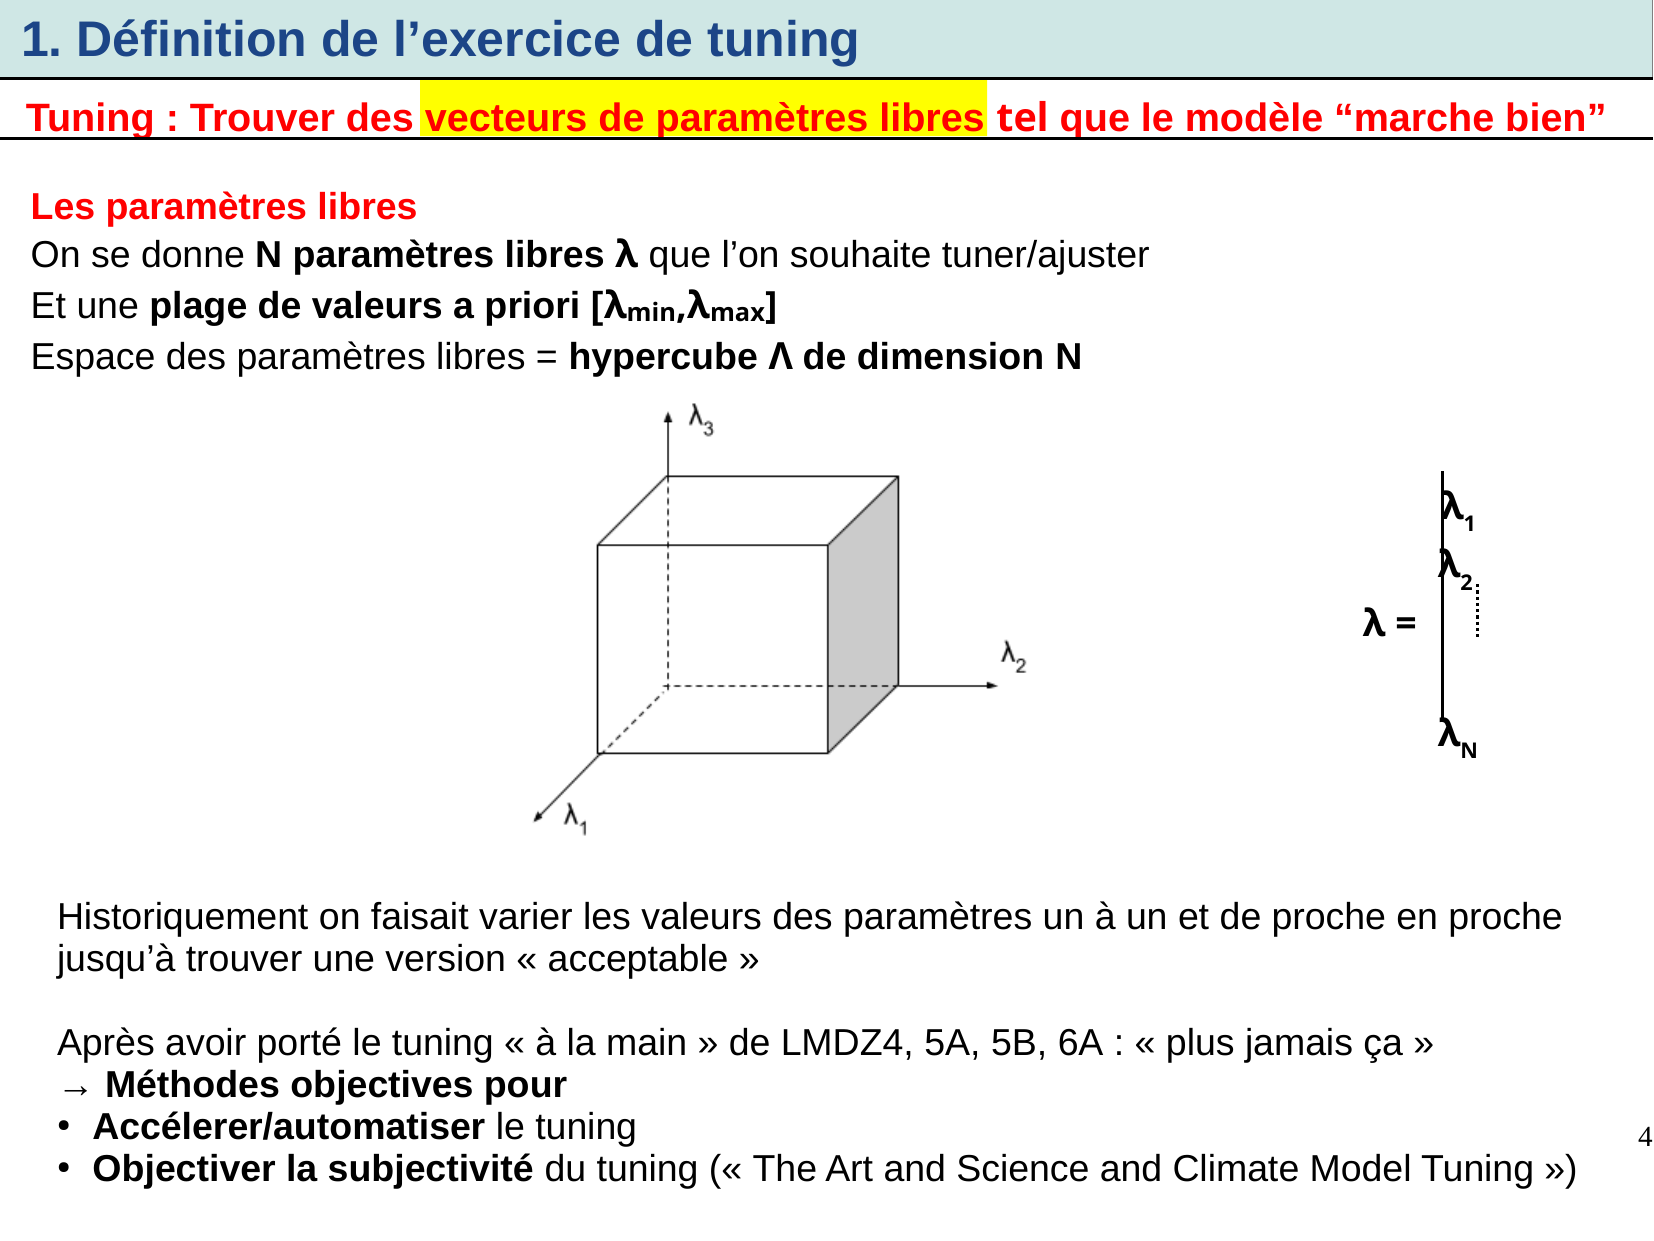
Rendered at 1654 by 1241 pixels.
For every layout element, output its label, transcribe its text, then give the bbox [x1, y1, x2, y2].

text_box λ1 λ2 λ = λN [1347, 471, 1441, 709]
text_box [0, 0, 1653, 77]
text_box λ1 λ2 λ = λN [1444, 471, 1513, 709]
text_box Les paramètres libres On se donne N paramètres libres λ que l’on souhaite tuner/ajuster Et une plage de valeurs a priori [λmin,λmax] Espace des paramètres libres = hypercube Λ de dimension N [15, 178, 1508, 447]
text_box 1. Définition de l’exercice de tuning [6, 3, 876, 75]
text_box Tuning : Trouver des vecteurs de paramètres libres tel que le modèle “marche bien” [11, 82, 1653, 137]
picture [514, 385, 1042, 853]
text_box Historiquement on faisait varier les valeurs des paramètres un à un et de proche en proche jusqu’à trouver une version « acceptable » Après avoir porté le tuning « à la main » de LMDZ4, 5A, 5B, 6A : « plus jamais ça » → Méthodes objectives pour Accélerer/automatiser le tuning Objectiver la subjectivité du tuning (« The Art and Science and Climate Model Tuning ») [42, 887, 1615, 1197]
